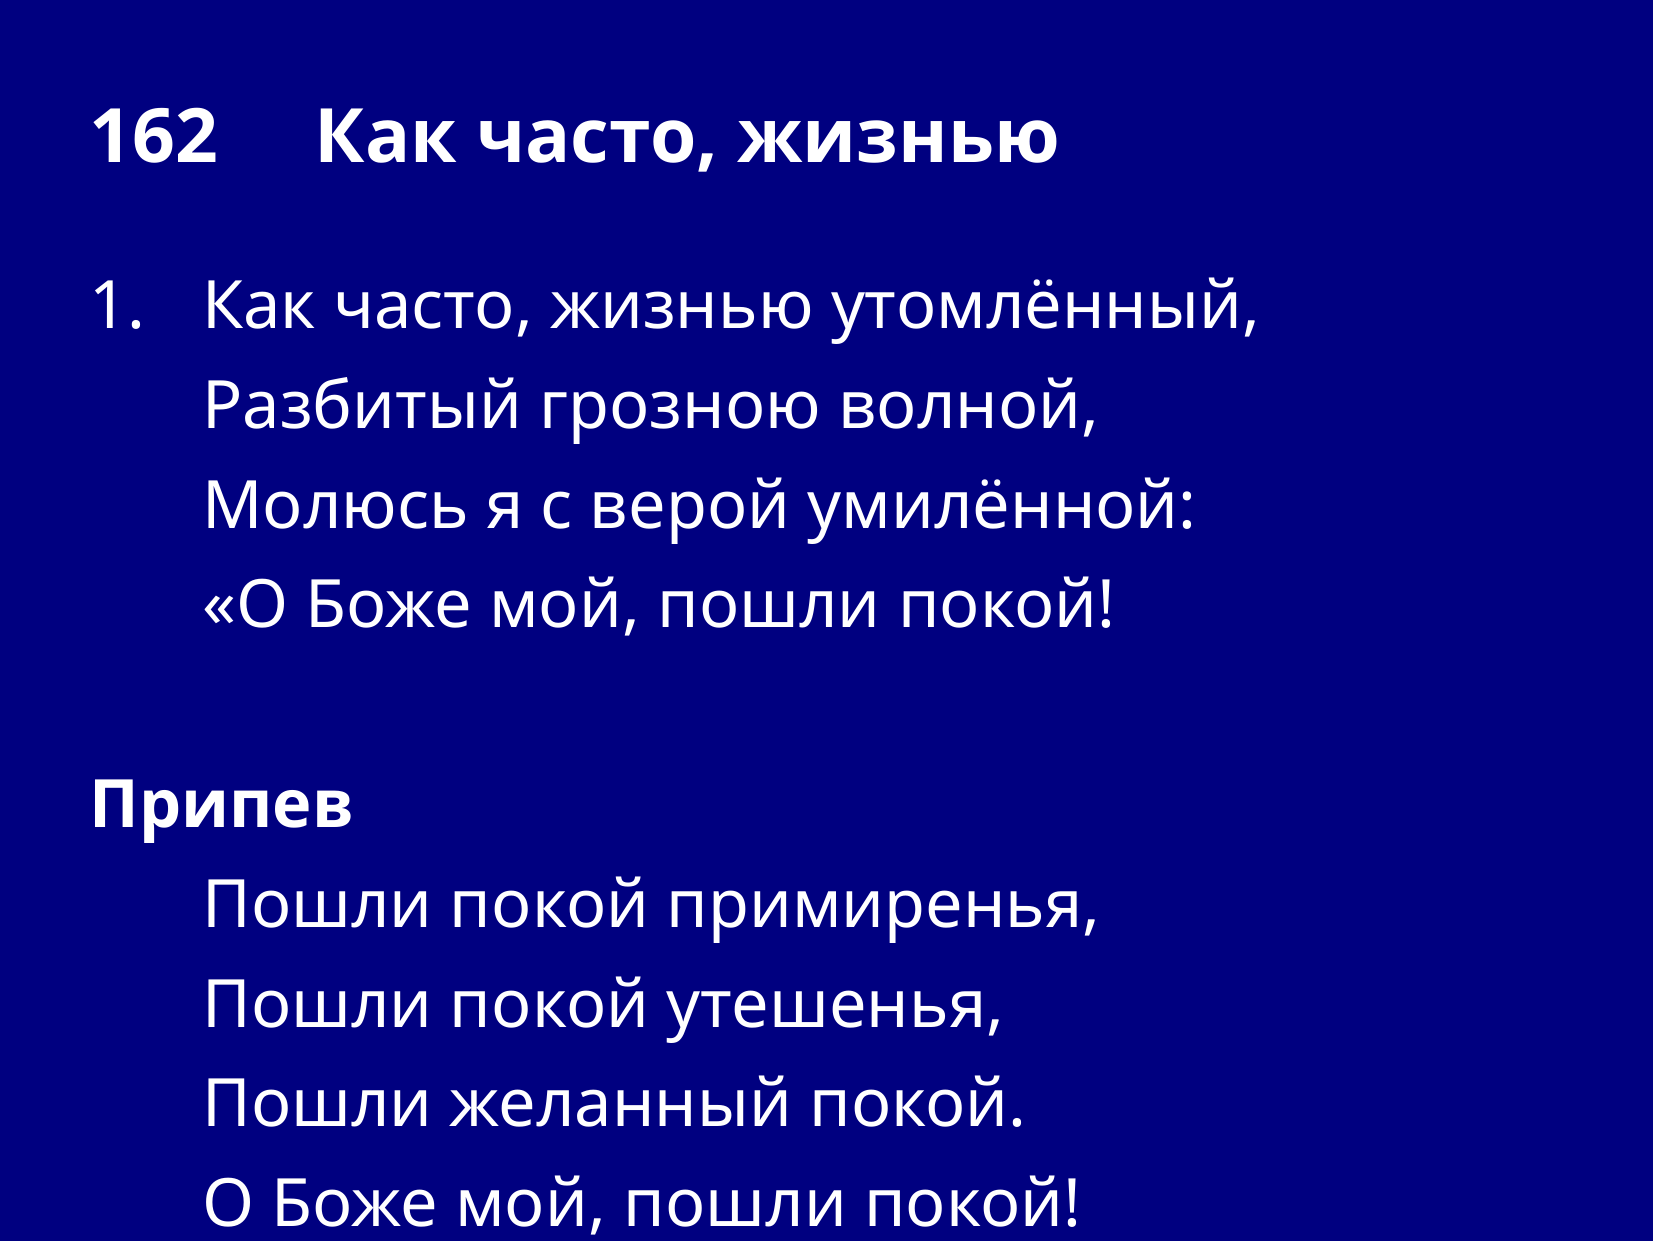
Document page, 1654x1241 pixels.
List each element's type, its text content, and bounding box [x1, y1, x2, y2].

text_box 162 Как часто, жизнью [75, 75, 1576, 188]
text_box 1. Как часто, жизнью утомлённый, Разбитый грозною волной, Молюсь я с верой умилённой: «О Боже мой, пошли покой! Припев Пошли покой примиренья, Пошли покой утешенья, Пошли желанный покой. О Боже мой, пошли покой! [75, 188, 1576, 1163]
